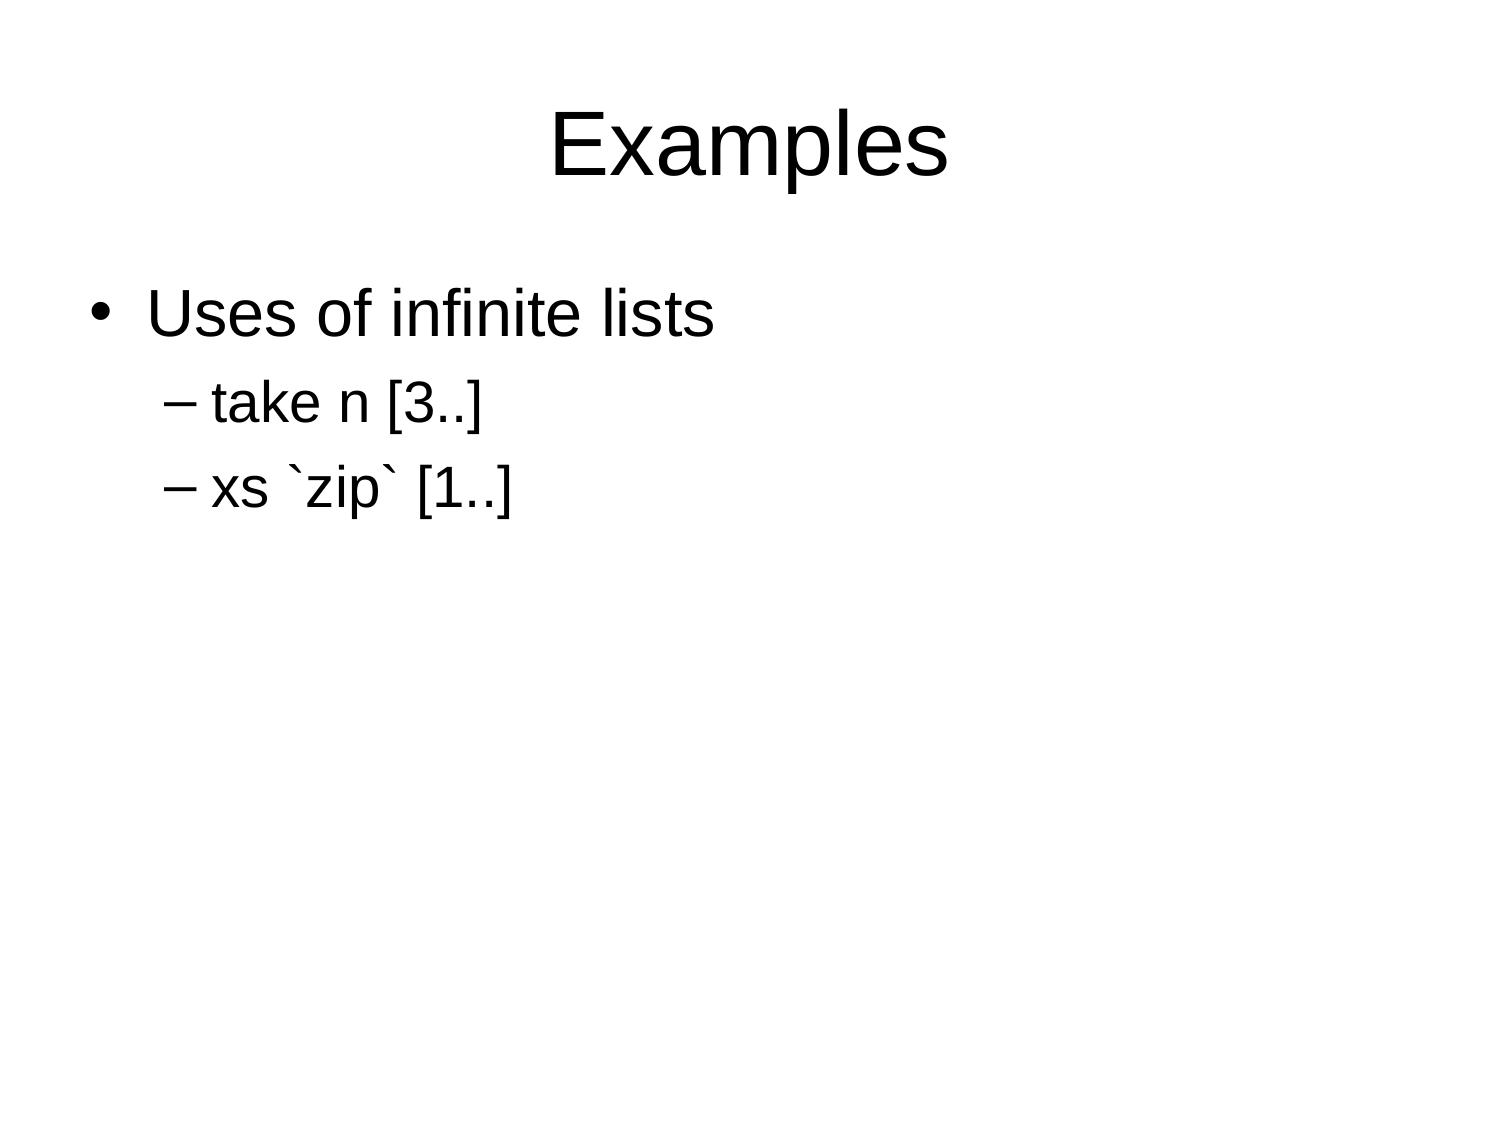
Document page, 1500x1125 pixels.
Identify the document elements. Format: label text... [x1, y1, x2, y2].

list Uses of infinite lists take n [3..] xs `zip` [1..] [75, 262, 1426, 1005]
title Examples [75, 45, 1426, 233]
